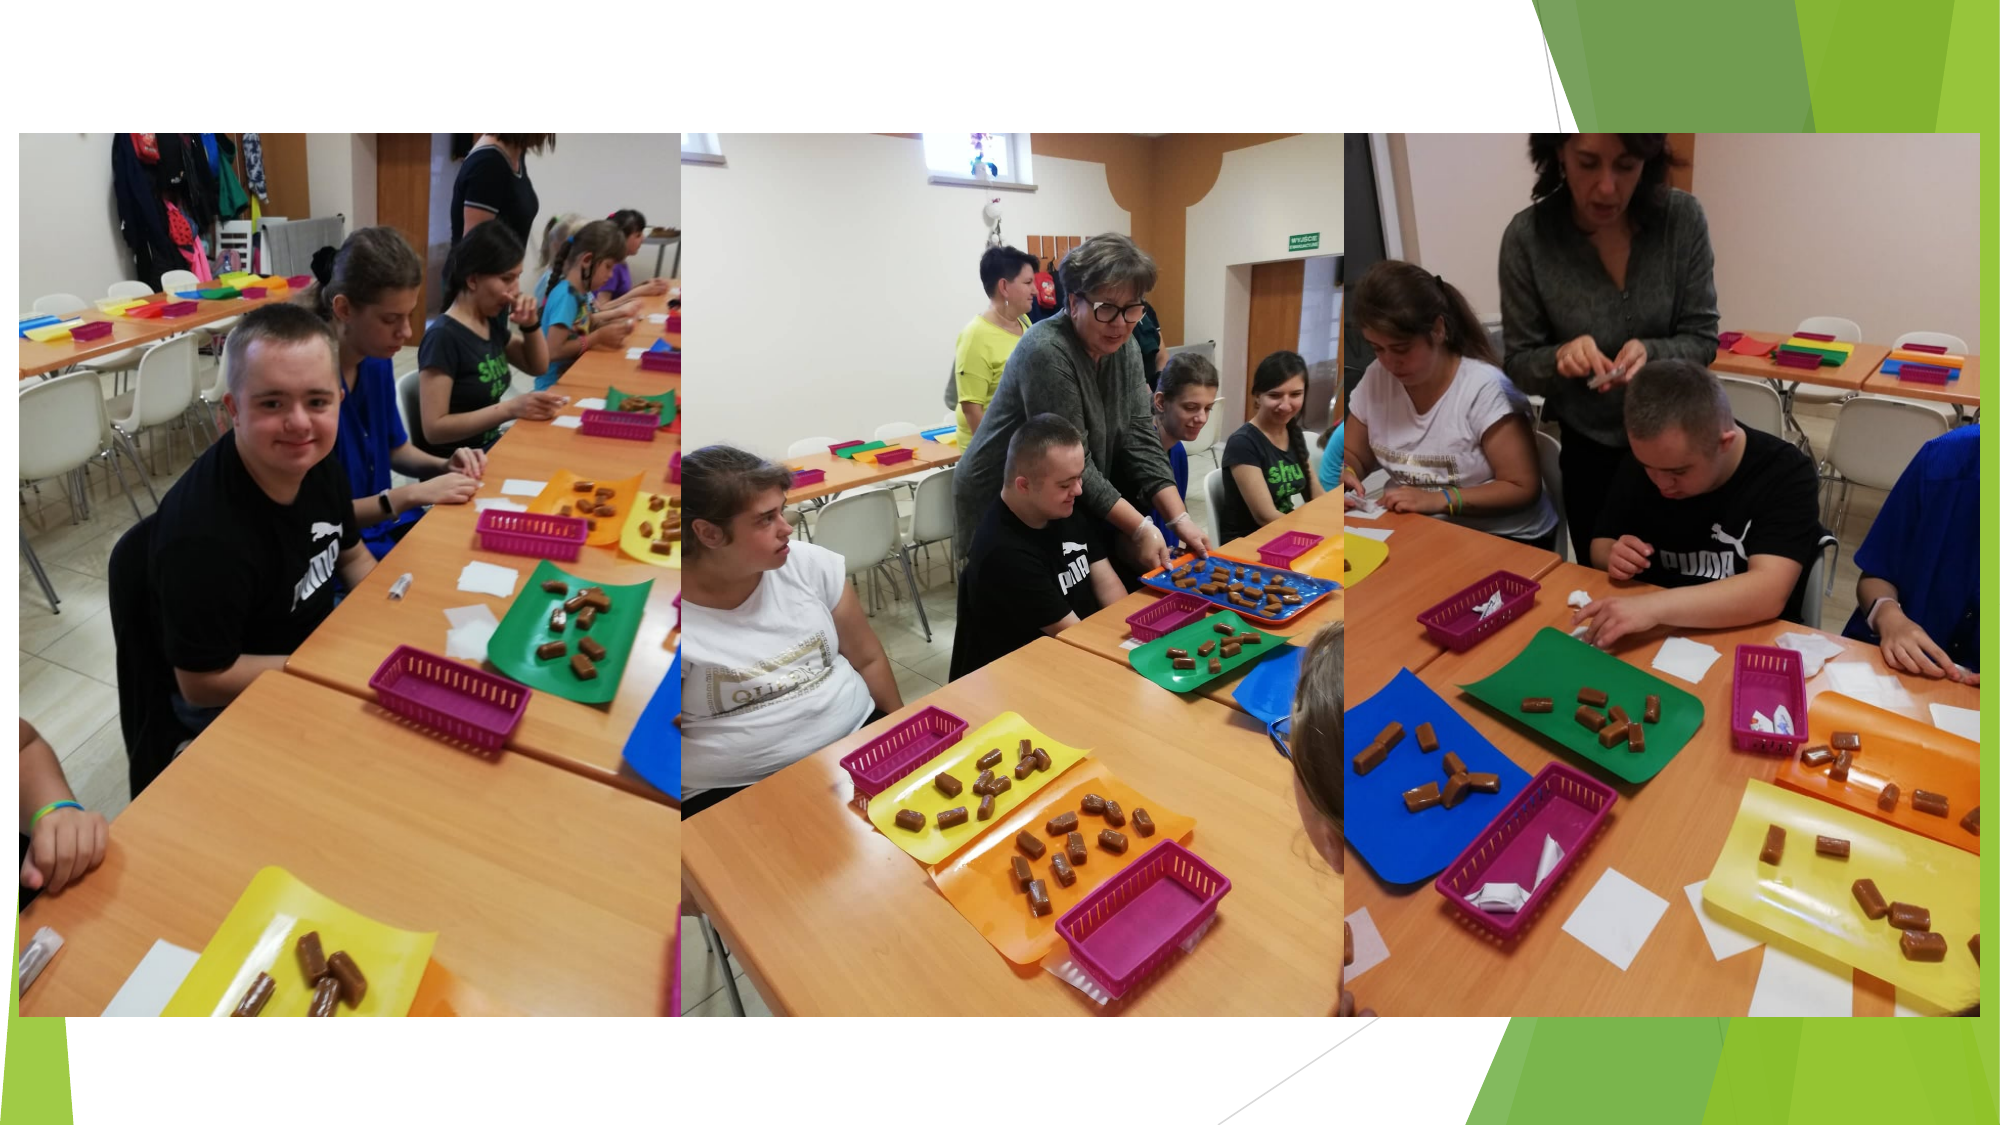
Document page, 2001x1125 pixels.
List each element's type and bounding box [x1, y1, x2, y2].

picture [19, 133, 1980, 1017]
